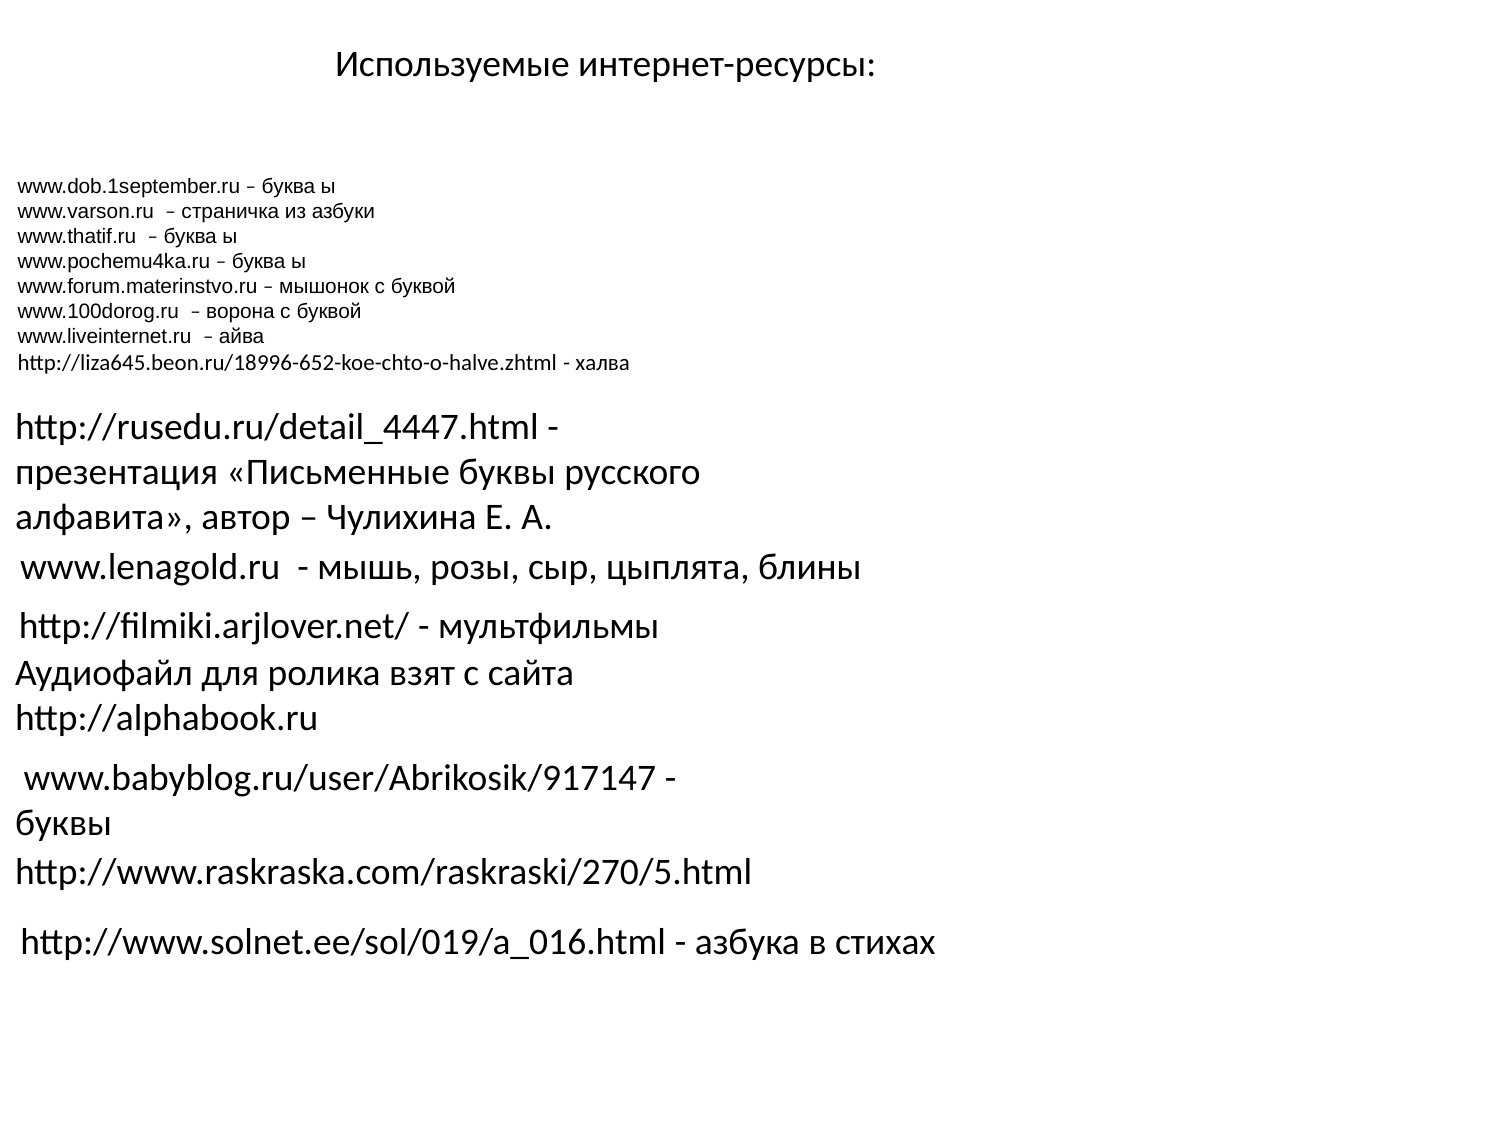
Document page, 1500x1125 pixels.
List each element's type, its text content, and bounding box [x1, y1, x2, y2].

text_box http://www.raskraska.com/raskraski/270/5.html [0, 832, 1020, 900]
text_box www.babyblog.ru/user/Abrikosik/917147 - буквы [0, 738, 750, 851]
text_box www.dob.1september.ru – буква ы www.varson.ru – страничка из азбуки www.thatif.ru – буква ы www.pochemu4ka.ru – буква ы www.forum.materinstvo.ru – мышонок с буквой www.100dorog.ru – ворона с буквой www.liveinternet.ru – айва http://liza645.beon.ru/18996-652-koe-chto-o-halve.zhtml - халва [2, 165, 646, 383]
text_box Используемые интернет-ресурсы: [320, 23, 892, 92]
text_box http://www.solnet.ee/sol/019/a_016.html - азбука в стихах [5, 902, 952, 970]
text_box http://filmiki.arjlover.net/ - мультфильмы [3, 585, 675, 632]
text_box http://rusedu.ru/detail_4447.html - презентация «Письменные буквы русского алфавита», автор – Чулихина Е. А. [0, 386, 750, 545]
text_box www.lenagold.ru - мышь, розы, сыр, цыплята, блины [4, 527, 878, 595]
text_box Аудиофайл для ролика взят с сайта http://alphabook.ru [0, 632, 750, 738]
